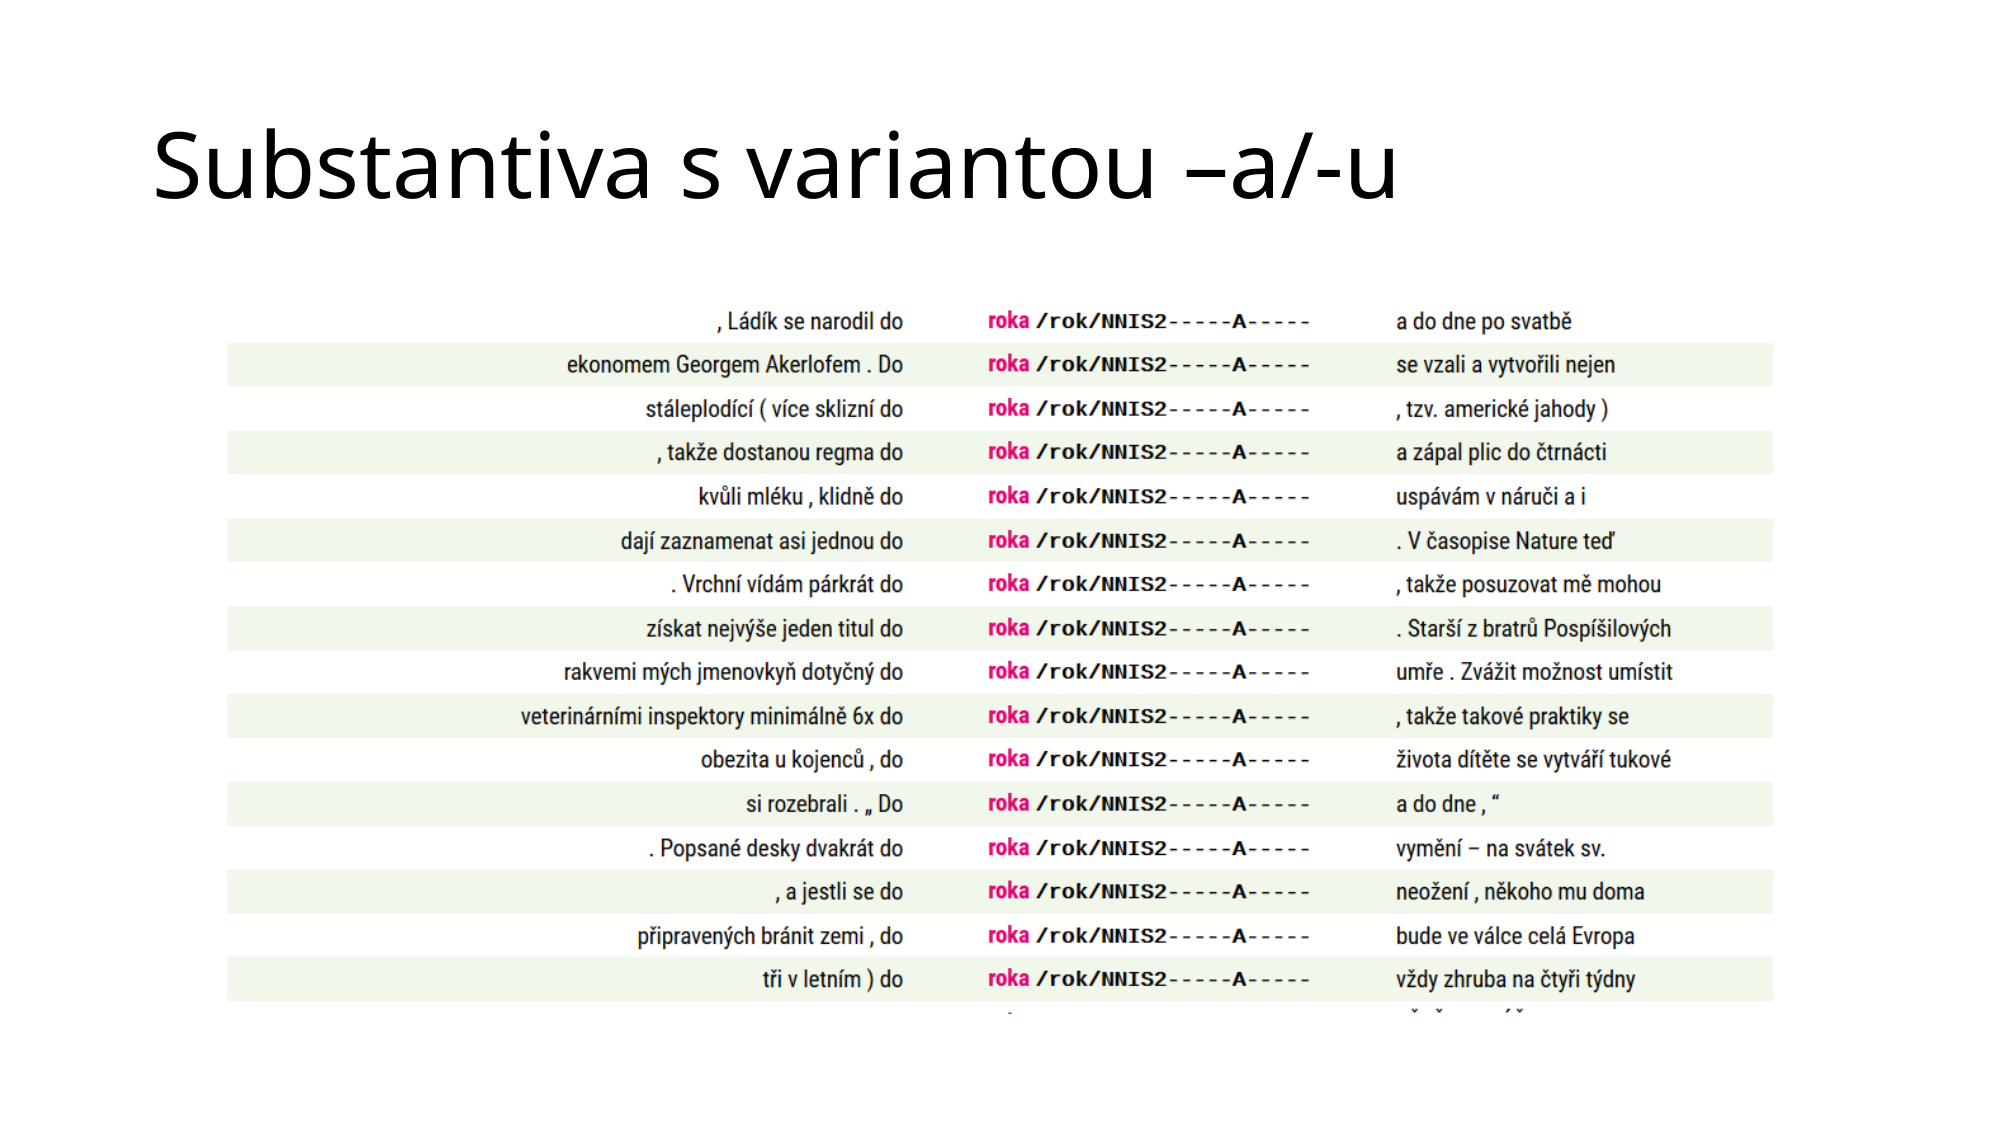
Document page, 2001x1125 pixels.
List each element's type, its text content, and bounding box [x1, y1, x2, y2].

title Substantiva s variantou –a/-u [137, 59, 1863, 278]
picture [227, 299, 1773, 1014]
